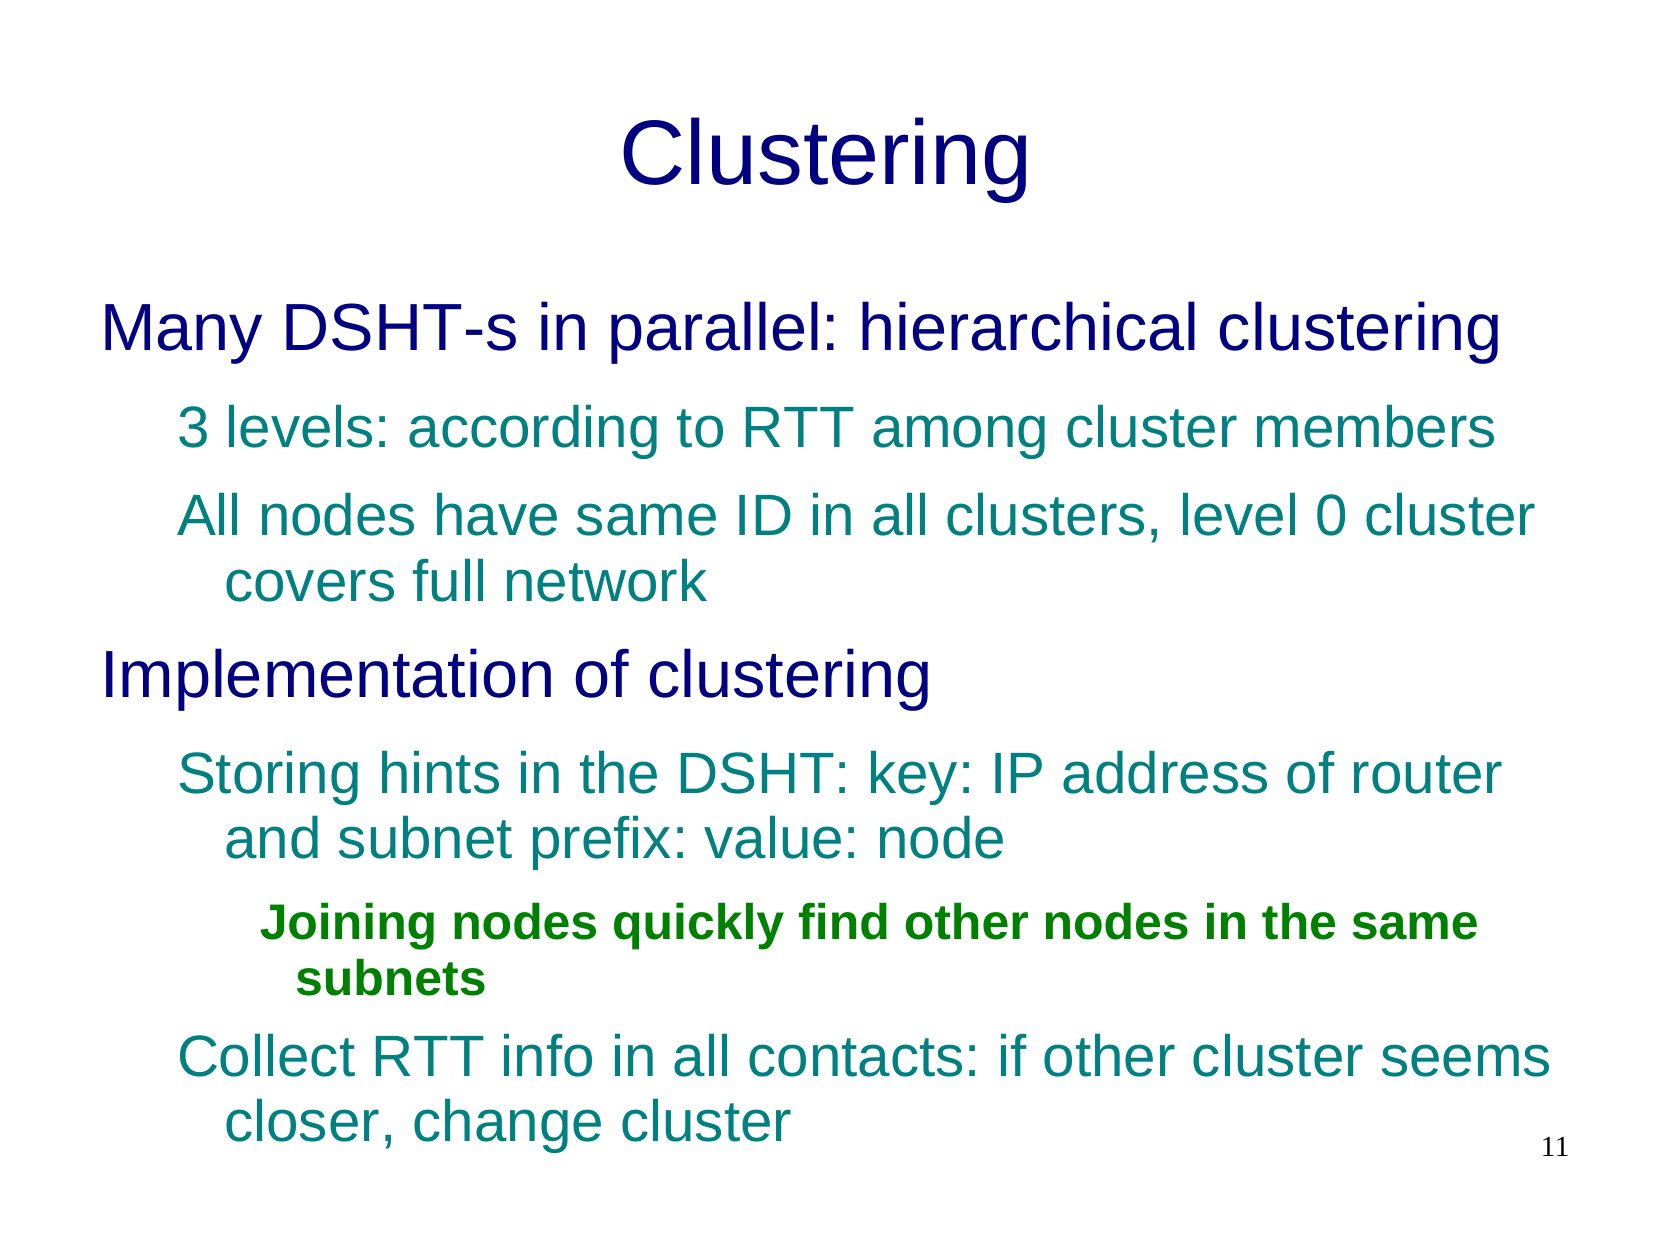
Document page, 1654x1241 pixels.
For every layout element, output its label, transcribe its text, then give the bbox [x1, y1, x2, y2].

list Many DSHT-s in parallel: hierarchical clustering 3 levels: according to RTT among cluster members All nodes have same ID in all clusters, level 0 cluster covers full network Implementation of clustering Storing hints in the DSHT: key: IP address of router and subnet prefix: value: node Joining nodes quickly find other nodes in the same subnets Collect RTT info in all contacts: if other cluster seems closer, change cluster [82, 290, 1571, 1155]
title Clustering [82, 49, 1571, 257]
